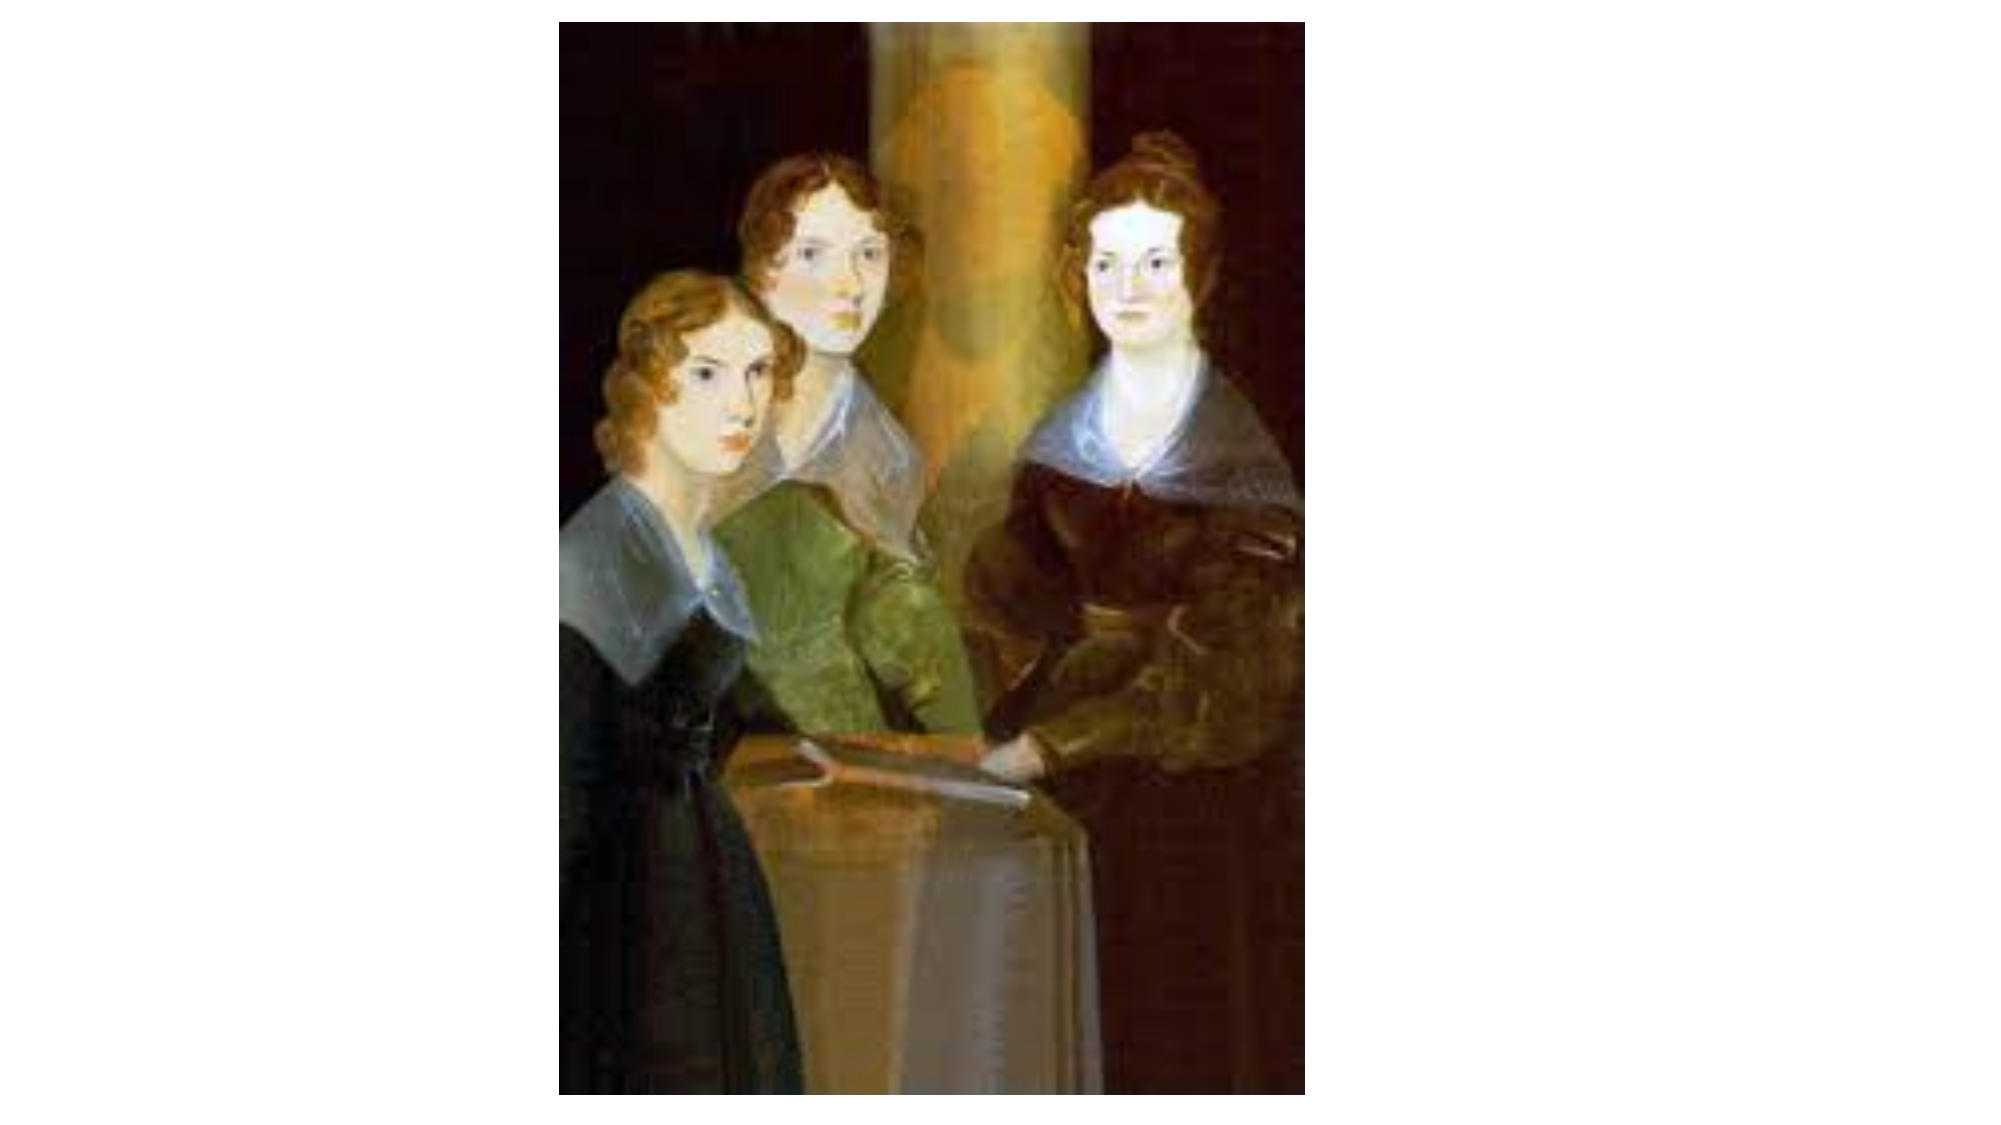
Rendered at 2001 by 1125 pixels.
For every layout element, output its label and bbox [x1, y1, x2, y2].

picture [559, 22, 1305, 1095]
